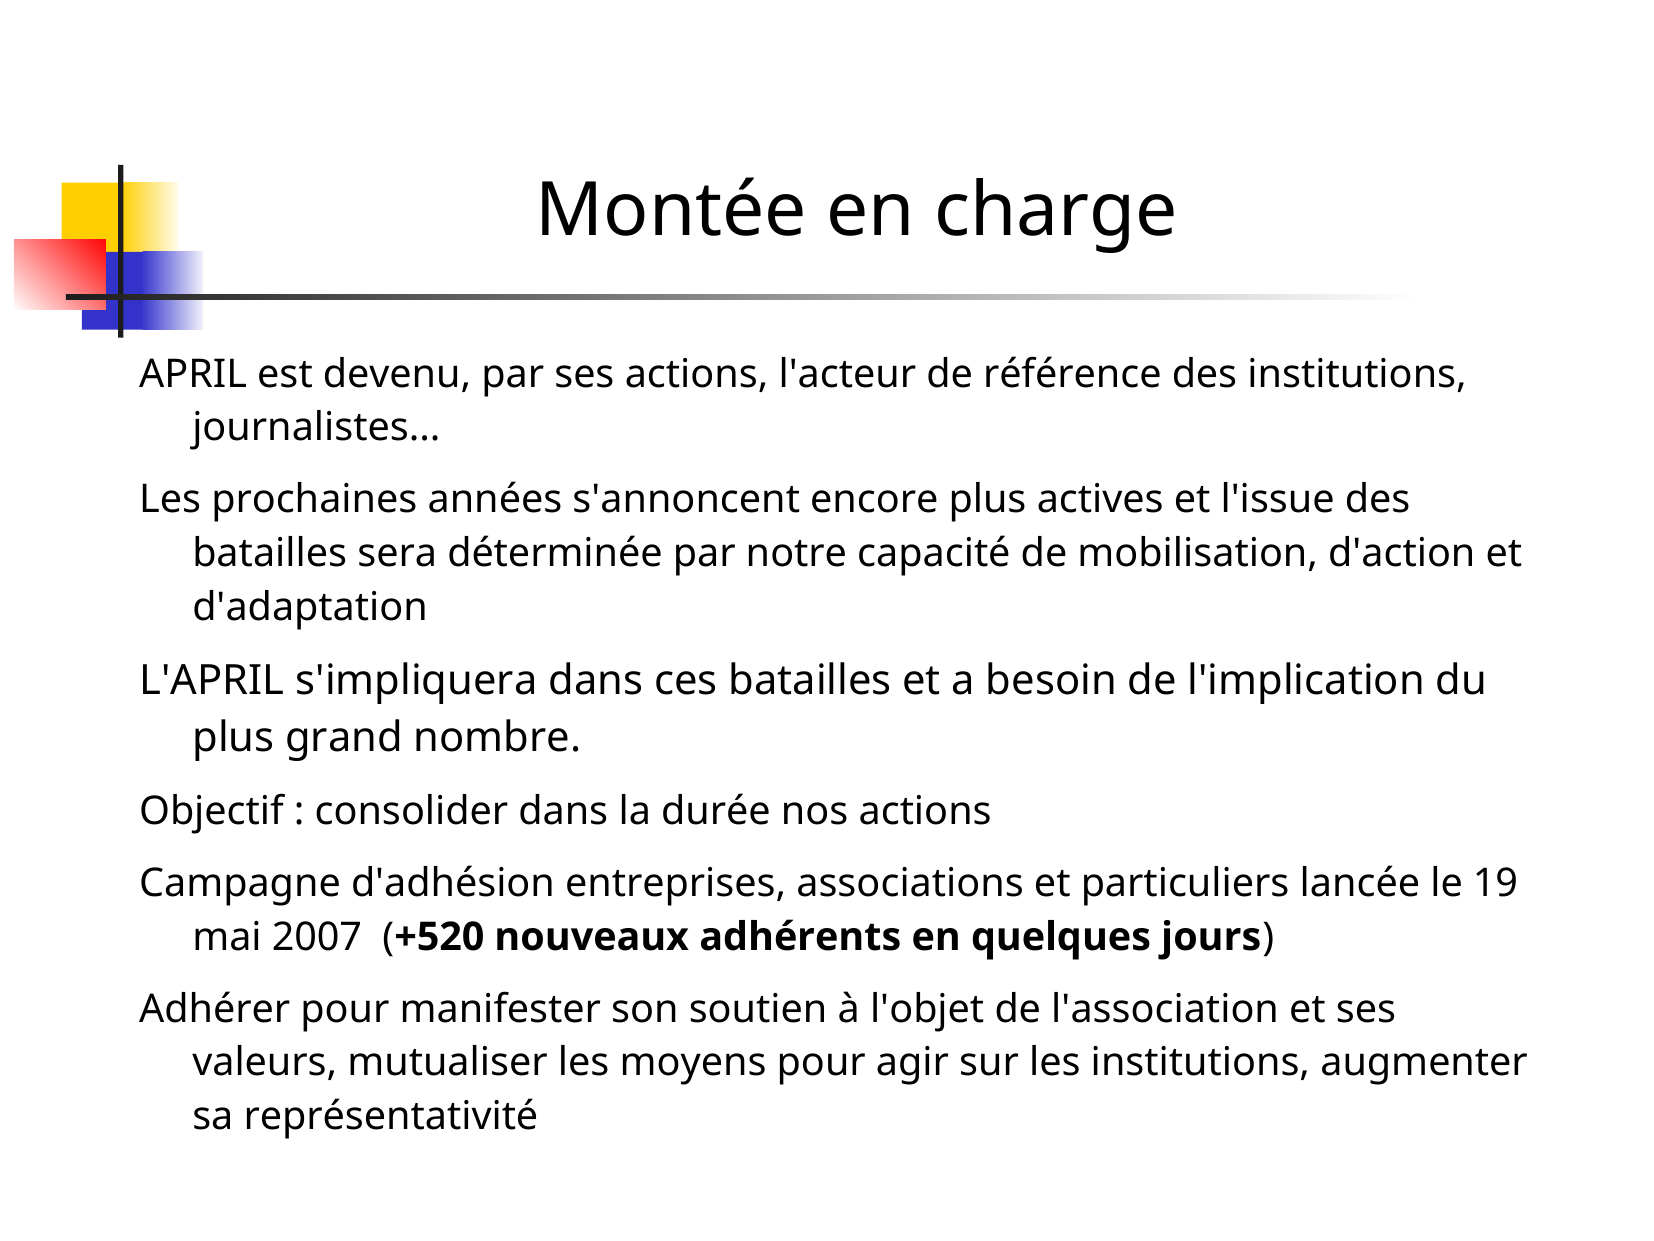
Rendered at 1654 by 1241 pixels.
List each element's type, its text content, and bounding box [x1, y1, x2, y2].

list APRIL est devenu, par ses actions, l'acteur de référence des institutions, journalistes... Les prochaines années s'annoncent encore plus actives et l'issue des batailles sera déterminée par notre capacité de mobilisation, d'action et d'adaptation L'APRIL s'impliquera dans ces batailles et a besoin de l'implication du plus grand nombre. Objectif : consolider dans la durée nos actions Campagne d'adhésion entreprises, associations et particuliers lancée le 19 mai 2007 (+520 nouveaux adhérents en quelques jours) Adhérer pour manifester son soutien à l'objet de l'association et ses valeurs, mutualiser les moyens pour agir sur les institutions, augmenter sa représentativité [121, 344, 1534, 1114]
title Montée en charge [121, 110, 1534, 303]
